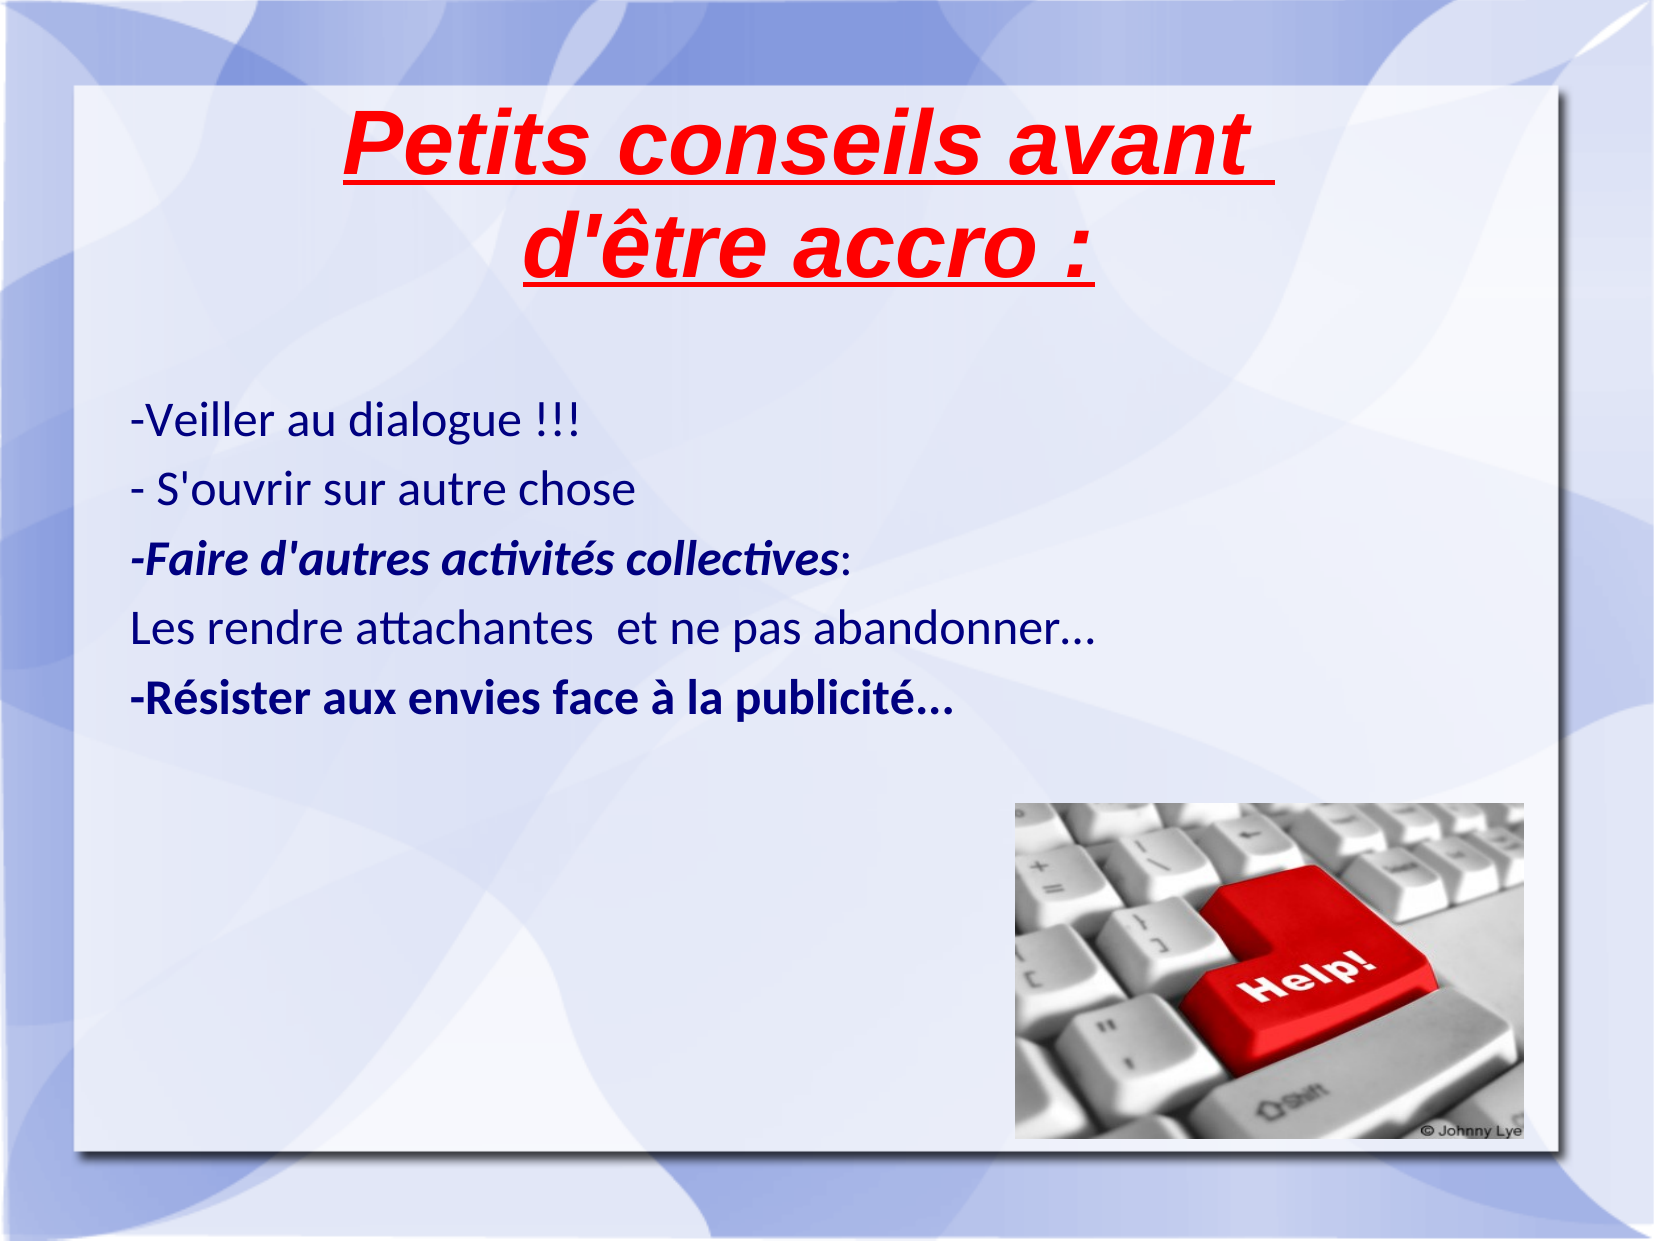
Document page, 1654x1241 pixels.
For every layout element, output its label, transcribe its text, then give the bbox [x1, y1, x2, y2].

title Petits conseils avant d'être accro : [82, 90, 1536, 298]
list -Veiller au dialogue !!! - S'ouvrir sur autre chose -Faire d'autres activités collectives: Les rendre attachantes et ne pas abandonner… -Résister aux envies face à la publicité... [129, 324, 1489, 1045]
picture [0, 0, 1654, 1241]
